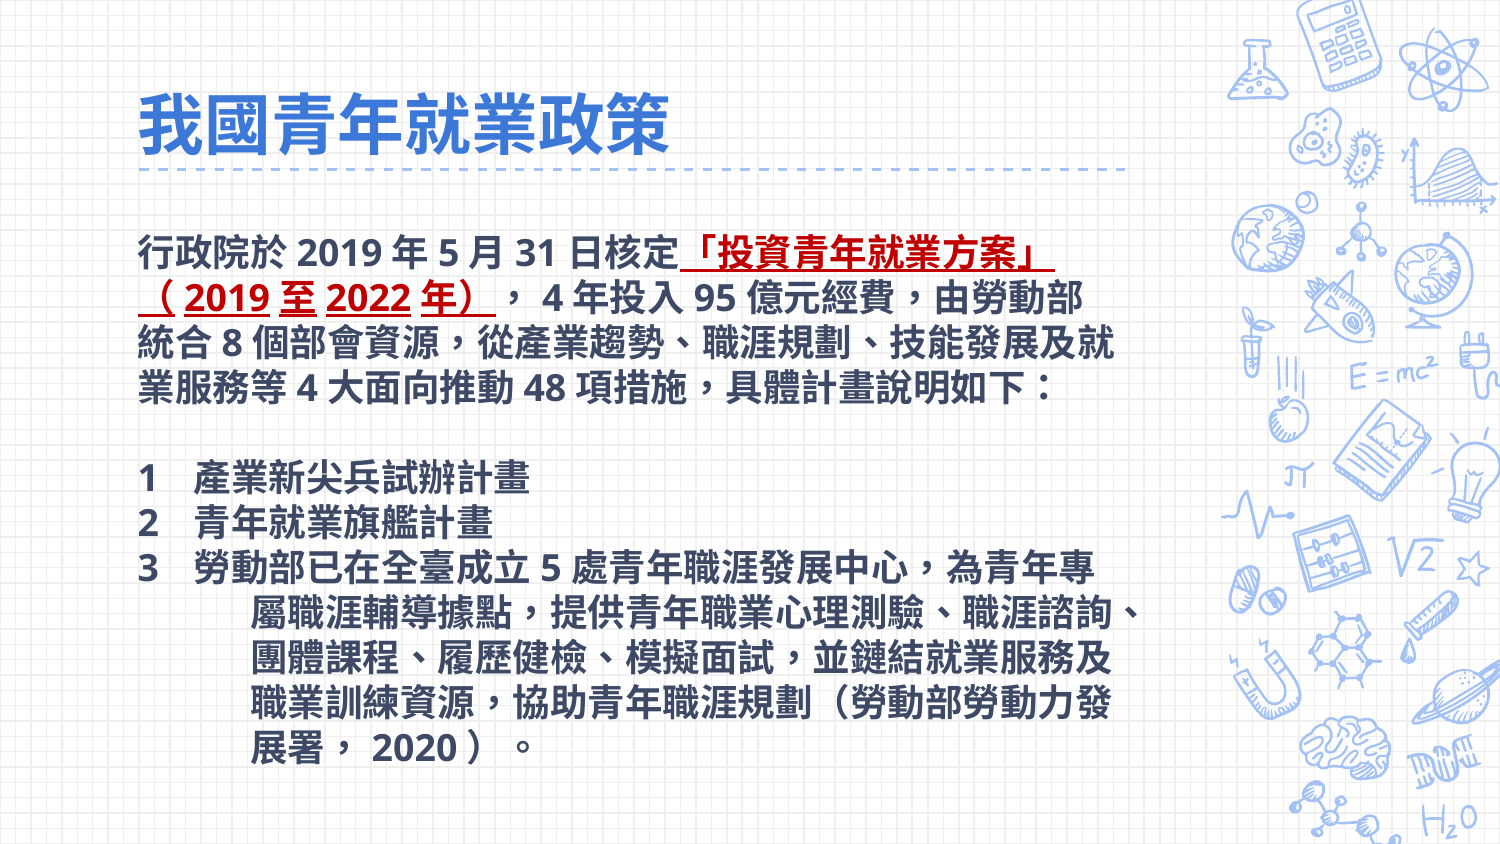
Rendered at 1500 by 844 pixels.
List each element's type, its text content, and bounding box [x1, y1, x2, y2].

title 我國青年就業政策 [122, 36, 1131, 178]
list 行政院於2019年5月31日核定「投資青年就業方案」（2019至2022年），4年投入95億元經費，由勞動部統合8個部會資源，從產業趨勢、職涯規劃、技能發展及就業服務等4大面向推動48項措施，具體計畫說明如下： 產業新尖兵試辦計畫 青年就業旗艦計畫 勞動部已在全臺成立5處青年職涯發展中心，為青年專屬職涯輔導據點，提供青年職業心理測驗、職涯諮詢、團體課程、履歷健檢、模擬面試，並鏈結就業服務及職業訓練資源，協助青年職涯規劃（勞動部勞動力發展署，2020）。 [122, 213, 1131, 807]
